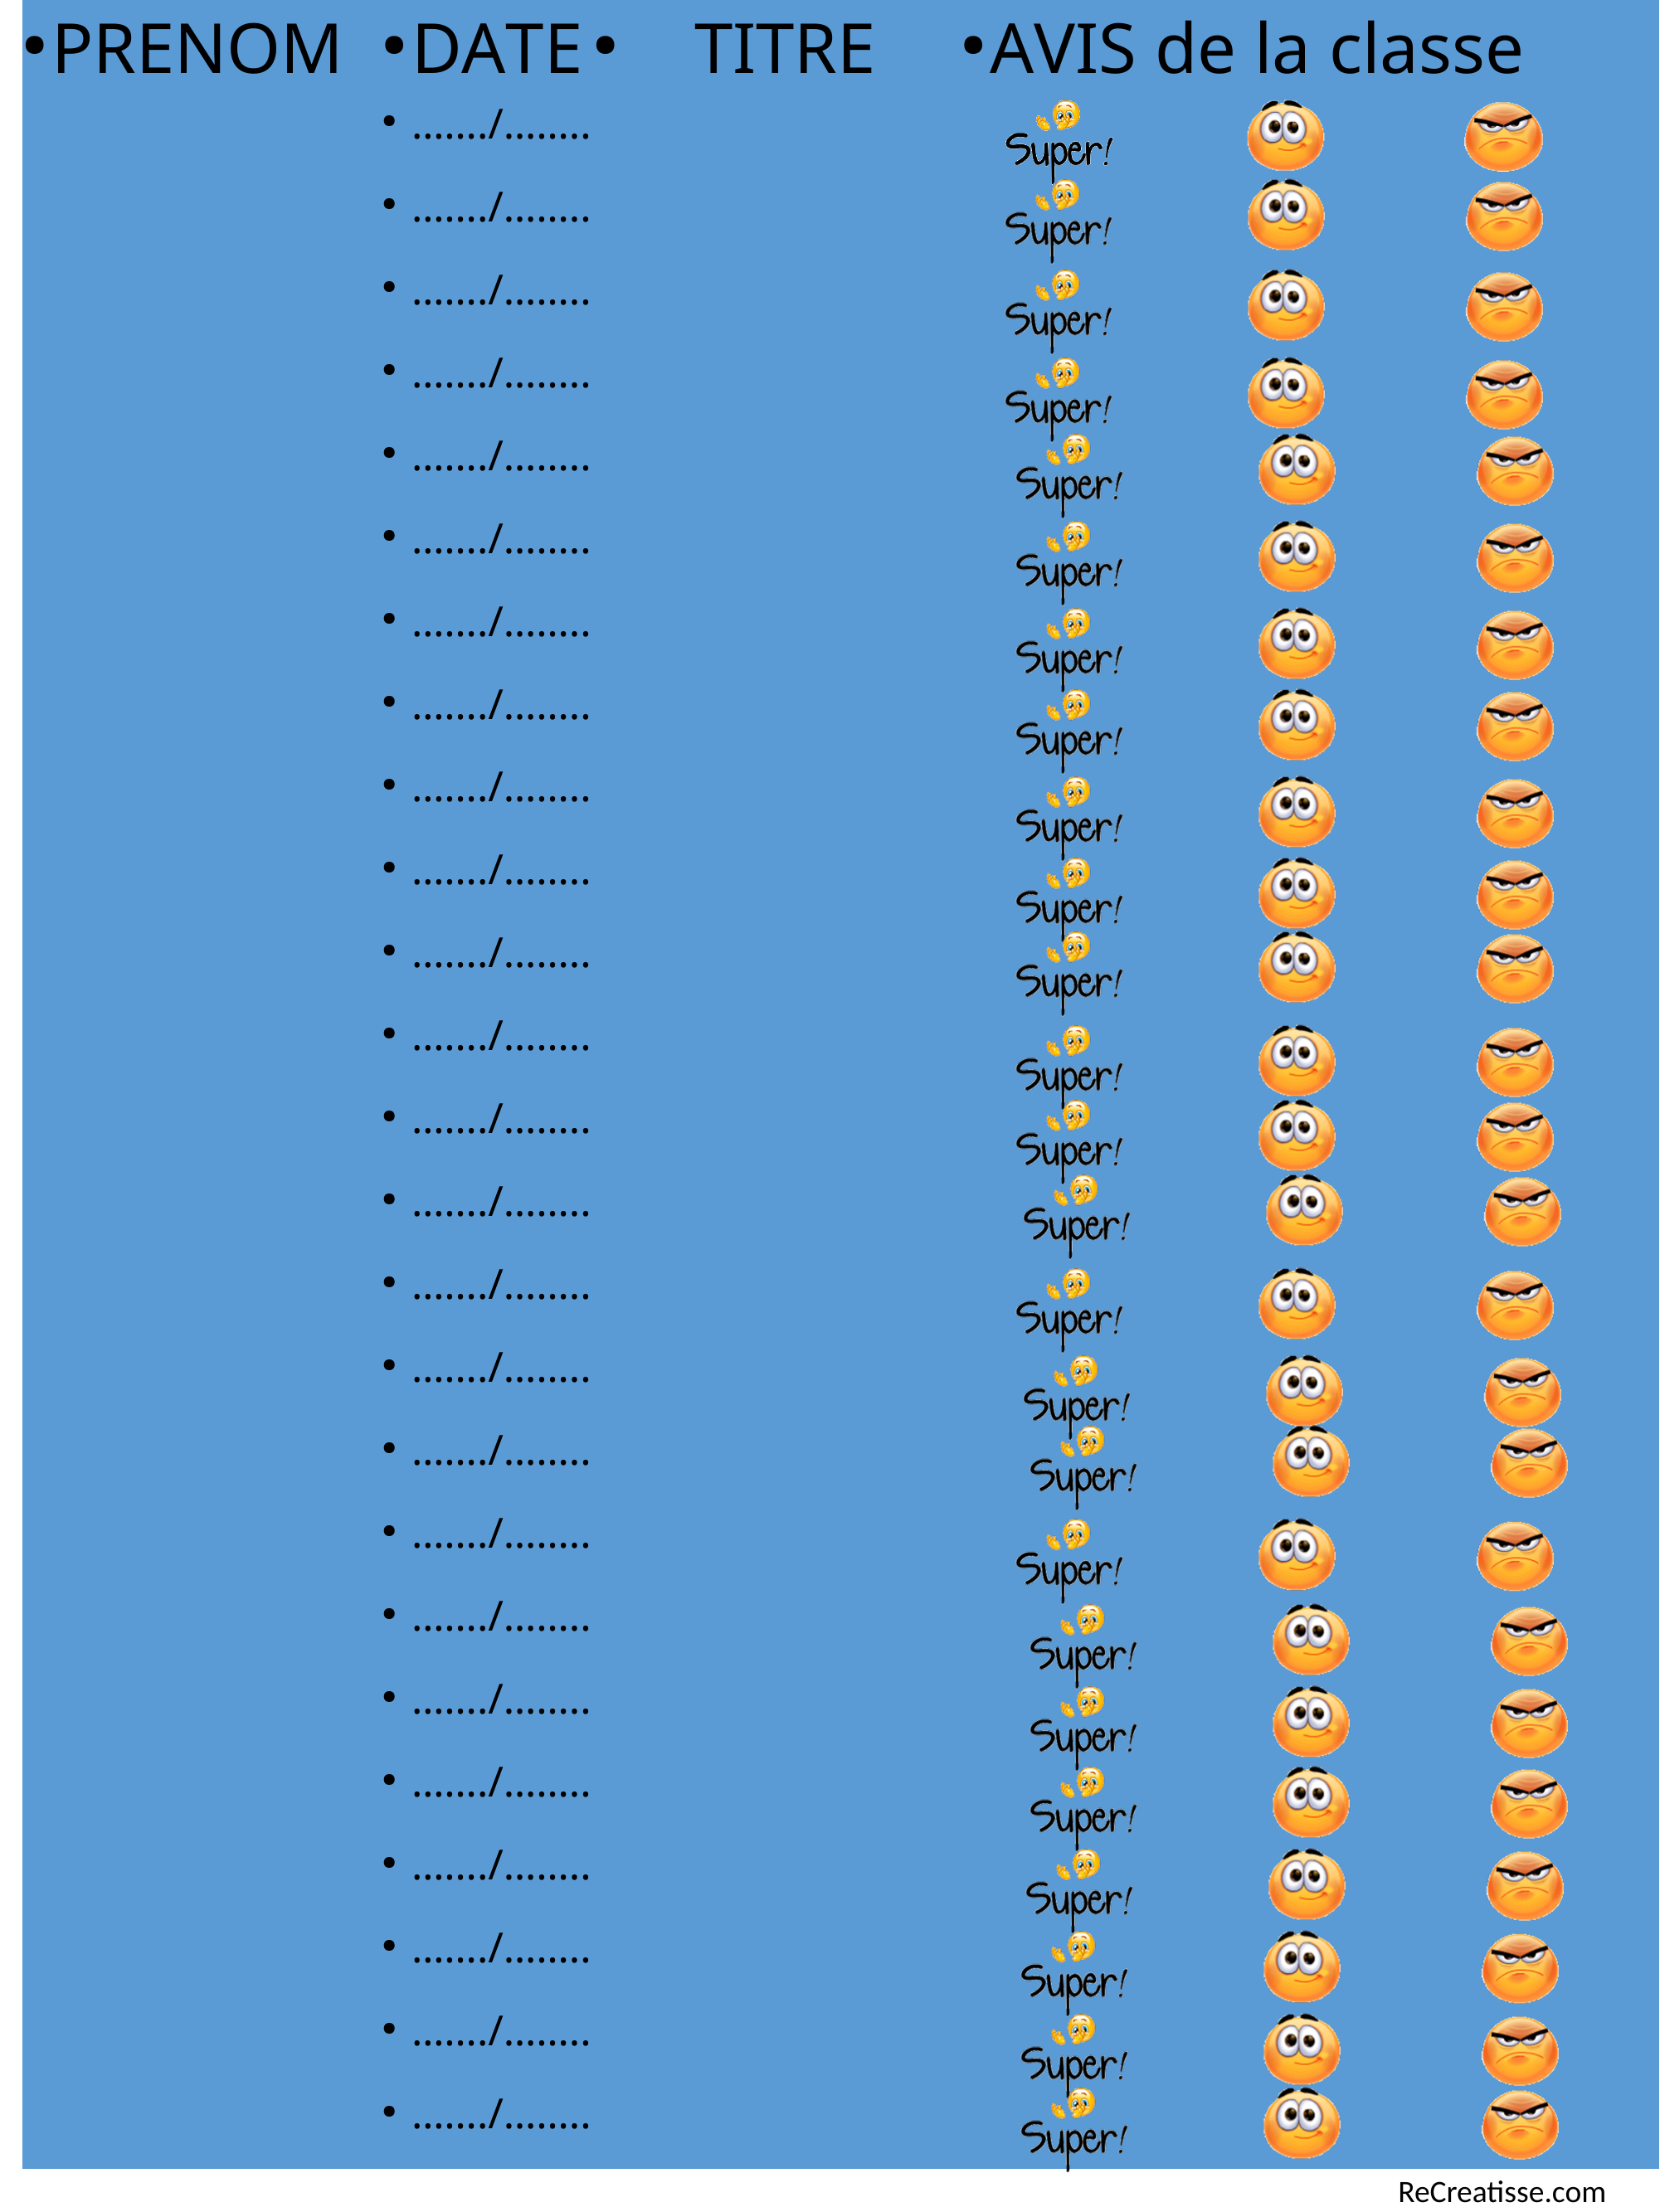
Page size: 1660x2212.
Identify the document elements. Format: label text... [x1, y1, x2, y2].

table_cell [1555, 1338, 1659, 1421]
table_header PRENOM [22, 0, 382, 95]
table_cell [593, 509, 961, 592]
table_cell [22, 95, 382, 177]
table_cell [22, 426, 382, 509]
table_cell [593, 1006, 961, 1089]
table_cell [1560, 1918, 1659, 2001]
table_cell ……./…….. [382, 177, 593, 260]
table_cell [22, 1006, 382, 1089]
table_cell ……./…….. [382, 1504, 593, 1587]
table_cell ……./…….. [382, 757, 593, 840]
table_cell [1327, 95, 1659, 177]
table_cell [961, 757, 1014, 840]
table_cell ……./…….. [382, 1006, 593, 1089]
table_cell [961, 343, 1003, 426]
table_cell [593, 1753, 961, 1835]
table_cell ……./…….. [382, 260, 593, 343]
text_box ReCreatisse.com [1385, 2165, 1619, 2212]
table_cell [961, 1338, 1021, 1421]
table_cell [22, 1172, 382, 1255]
table_cell [593, 1918, 961, 2001]
table_cell [1560, 2001, 1659, 2084]
table_cell [593, 1089, 961, 1172]
table_cell ……./…….. [382, 592, 593, 674]
table_cell [961, 840, 1014, 923]
table_cell ……./…….. [382, 1338, 593, 1421]
table_cell [961, 592, 1014, 674]
table_cell [1570, 1753, 1659, 1835]
table_cell ……./…….. [382, 1089, 593, 1172]
table_cell [961, 1670, 1028, 1753]
table_cell [593, 1338, 961, 1421]
table_cell ……./…….. [382, 1835, 593, 1918]
table_cell [1555, 674, 1659, 757]
table_cell [961, 1504, 1028, 1587]
table_cell [961, 2001, 1019, 2084]
table_cell ……./…….. [382, 2001, 593, 2084]
table_cell [961, 1006, 1014, 1089]
table_cell [1555, 426, 1659, 509]
table_cell [1555, 509, 1659, 592]
table_cell [22, 2084, 382, 2169]
table_cell [22, 757, 382, 840]
table_cell [593, 343, 961, 426]
table_header DATE [382, 0, 593, 95]
table_cell [593, 674, 961, 757]
table_cell ……./…….. [382, 1670, 593, 1753]
table_cell [1555, 1089, 1659, 1172]
table_cell [22, 1918, 382, 2001]
table_cell [1555, 592, 1659, 674]
table_cell [22, 2001, 382, 2084]
table_cell [22, 1504, 382, 1587]
table_cell [1555, 1255, 1659, 1338]
table_cell ……./…….. [382, 343, 593, 426]
table_cell ……./…….. [382, 1753, 593, 1835]
table_cell ……./…….. [382, 1421, 593, 1504]
table_cell [1545, 343, 1659, 426]
table_cell [593, 923, 961, 1006]
table_cell [22, 1587, 382, 1670]
table_cell ……./…….. [382, 1255, 593, 1338]
table_cell [22, 1753, 382, 1835]
table_cell [961, 1255, 1021, 1338]
table_cell [593, 1835, 961, 1918]
table_cell [1545, 177, 1659, 260]
table_cell [22, 923, 382, 1006]
table_cell ……./…….. [382, 1587, 593, 1670]
table_cell [1555, 1006, 1659, 1089]
table_header AVIS de la classe [961, 0, 1659, 95]
table_cell [593, 1255, 961, 1338]
table_cell [22, 1255, 382, 1338]
table_cell [1563, 1172, 1659, 1255]
table_cell ……./…….. [382, 509, 593, 592]
table_cell [22, 1089, 382, 1172]
table_cell [1555, 757, 1659, 840]
table_cell [961, 2084, 1019, 2169]
table_cell [22, 674, 382, 757]
table_cell [22, 840, 382, 923]
table_cell ……./…….. [382, 426, 593, 509]
table_cell [961, 260, 1003, 343]
picture [1003, 92, 1570, 2174]
table_cell ……./…….. [382, 840, 593, 923]
table_cell [593, 177, 961, 260]
table_cell [22, 1835, 382, 1918]
table_cell [22, 343, 382, 426]
table_cell [1555, 1587, 1659, 1670]
table_cell [961, 1089, 1014, 1172]
table_cell [593, 1504, 961, 1587]
table_cell [593, 260, 961, 343]
table_cell [961, 1421, 1028, 1504]
table_cell [22, 177, 382, 260]
table_cell [961, 1172, 1021, 1255]
table_cell [593, 1172, 961, 1255]
table_cell ……./…….. [382, 1918, 593, 2001]
table_cell [1570, 1421, 1659, 1504]
table_cell ……./…….. [382, 674, 593, 757]
table_cell [1565, 1835, 1659, 1918]
table_cell [593, 2001, 961, 2084]
table_cell [961, 1587, 1028, 1670]
table_cell ……./…….. [382, 923, 593, 1006]
table_cell [1555, 840, 1659, 923]
table_cell [961, 1835, 1028, 1918]
table_cell ……./…….. [382, 2084, 593, 2169]
table_cell ……./…….. [382, 95, 593, 177]
table_cell [1555, 1504, 1659, 1587]
table_cell ……./…….. [382, 1172, 593, 1255]
table_cell [22, 509, 382, 592]
table_cell [22, 592, 382, 674]
table_cell [961, 509, 1014, 592]
table_cell [22, 1670, 382, 1753]
table_cell [961, 95, 1243, 177]
table_cell [1560, 2084, 1659, 2169]
table_cell [593, 840, 961, 923]
table_cell [593, 426, 961, 509]
table_cell [961, 177, 1003, 260]
table_cell [593, 1670, 961, 1753]
table_cell [961, 1753, 1028, 1835]
table_cell [961, 426, 1014, 509]
table_cell [1570, 1670, 1659, 1753]
table_cell [593, 2084, 961, 2169]
table_cell [22, 1421, 382, 1504]
table_cell [593, 95, 961, 177]
table_cell [961, 674, 1014, 757]
table_cell [593, 1587, 961, 1670]
table_cell [22, 1338, 382, 1421]
table_cell [22, 260, 382, 343]
table_cell [1555, 923, 1659, 1006]
table_header TITRE [593, 0, 961, 95]
table_cell [593, 1421, 961, 1504]
table_cell [1545, 260, 1659, 343]
table_cell [961, 1918, 1024, 2001]
table_cell [961, 923, 1014, 1006]
table_cell [593, 757, 961, 840]
table_cell [593, 592, 961, 674]
